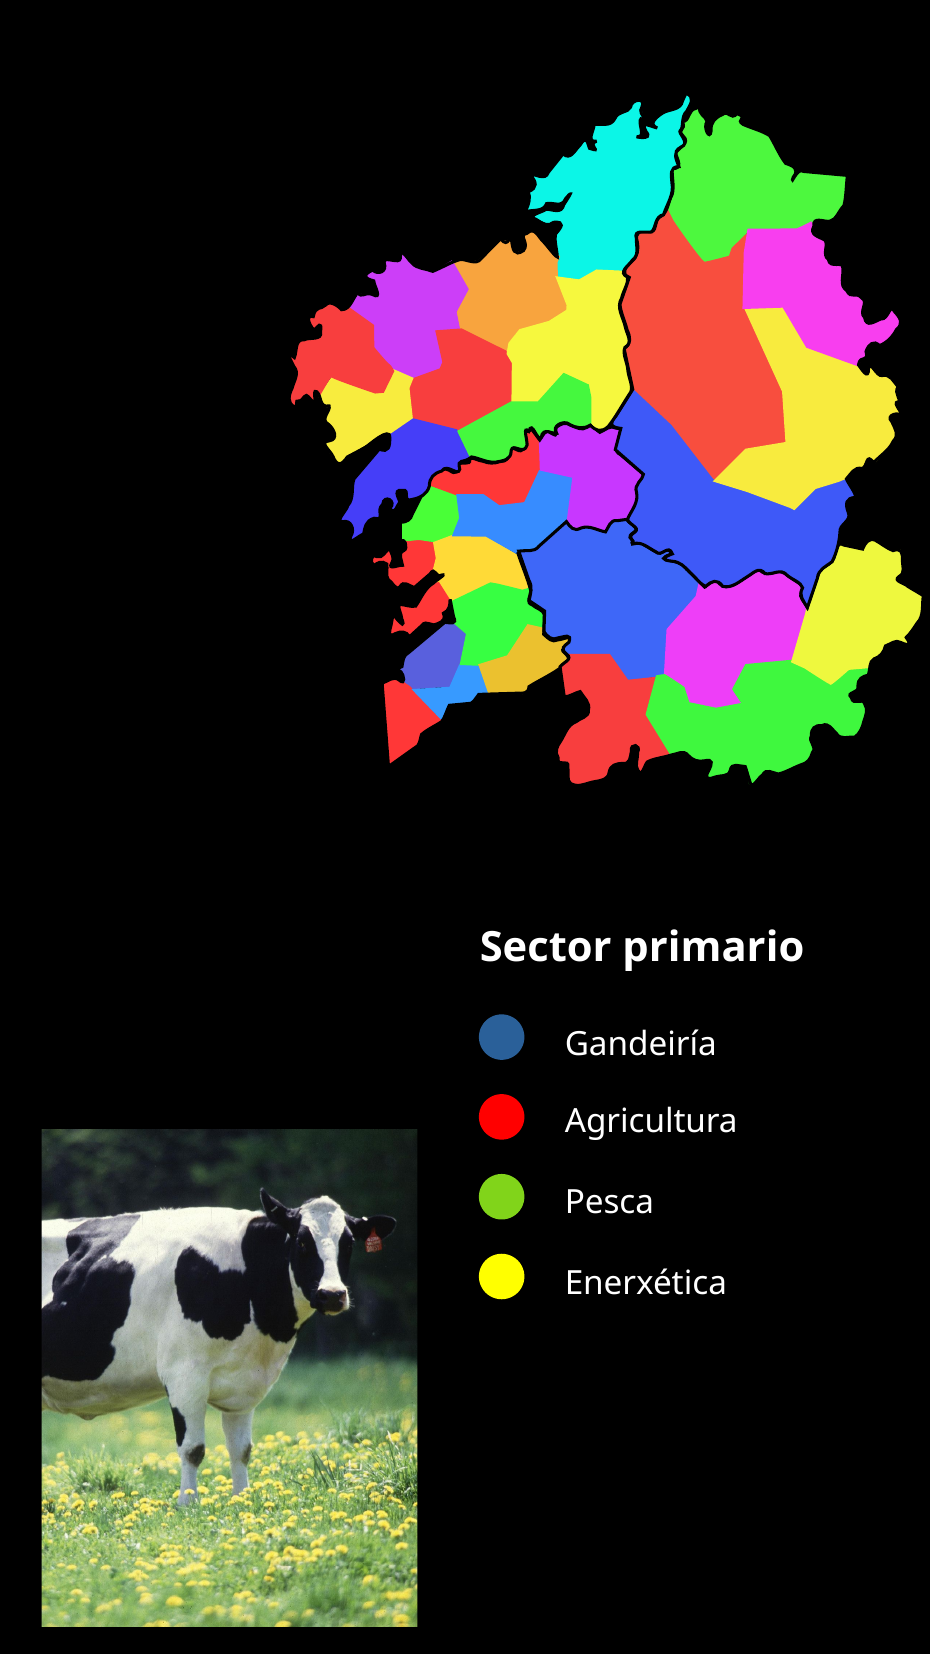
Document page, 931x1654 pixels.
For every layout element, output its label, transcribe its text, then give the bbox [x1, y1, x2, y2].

text_box [478, 1094, 525, 1140]
text_box Pesca [550, 1170, 784, 1231]
text_box Sector primario [465, 909, 849, 970]
text_box Gandeiría [550, 1012, 784, 1072]
text_box [478, 1253, 525, 1300]
picture [287, 91, 926, 787]
text_box Enerxética [550, 1251, 784, 1312]
picture [41, 1129, 418, 1627]
text_box [478, 1014, 525, 1060]
text_box Agricultura [550, 1089, 784, 1150]
text_box [478, 1173, 525, 1220]
